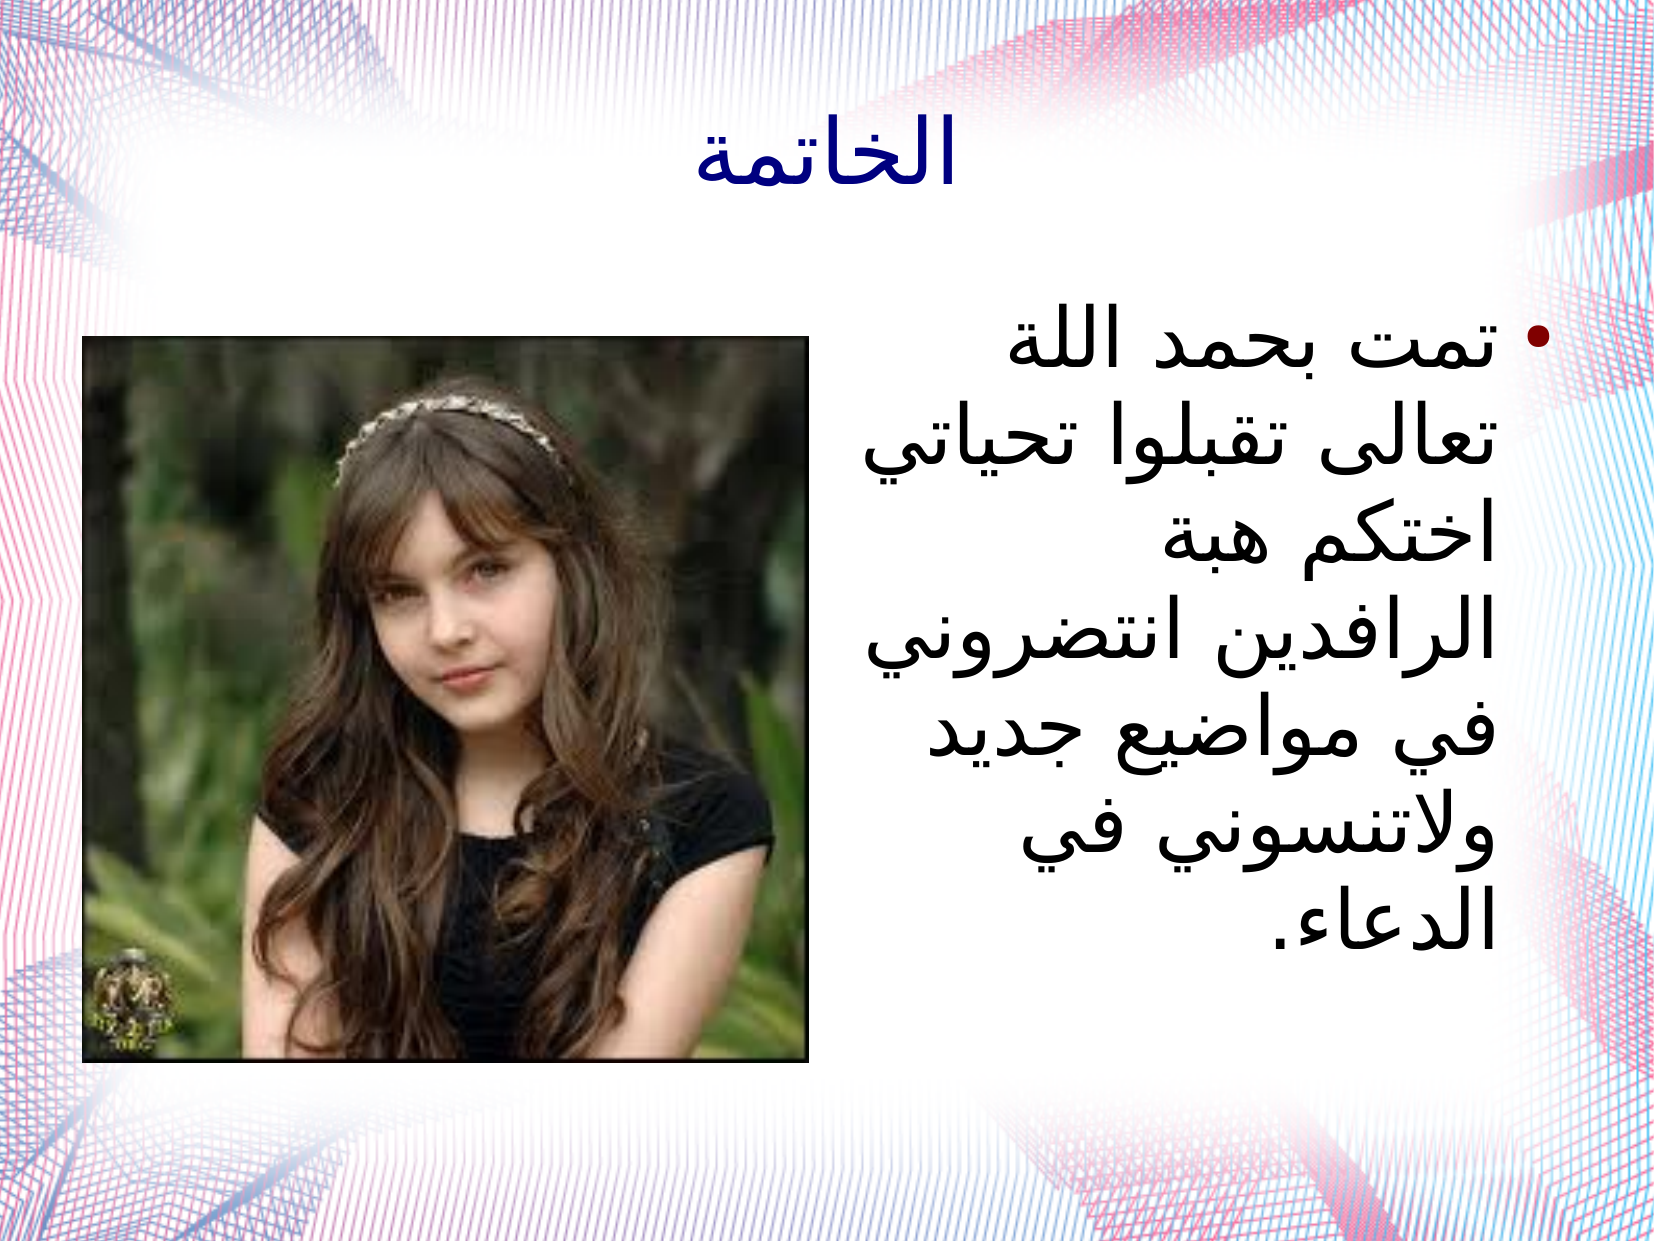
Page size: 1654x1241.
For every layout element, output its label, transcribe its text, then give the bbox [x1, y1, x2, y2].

list تمت بحمد اللة تعالى تقبلوا تحياتي اختكم هبة الرافدين انتضروني في مواضيع جديد ولاتنسوني في الدعاء. [845, 290, 1572, 1109]
title الخاتمة [82, 49, 1571, 257]
picture [0, 0, 1654, 1241]
